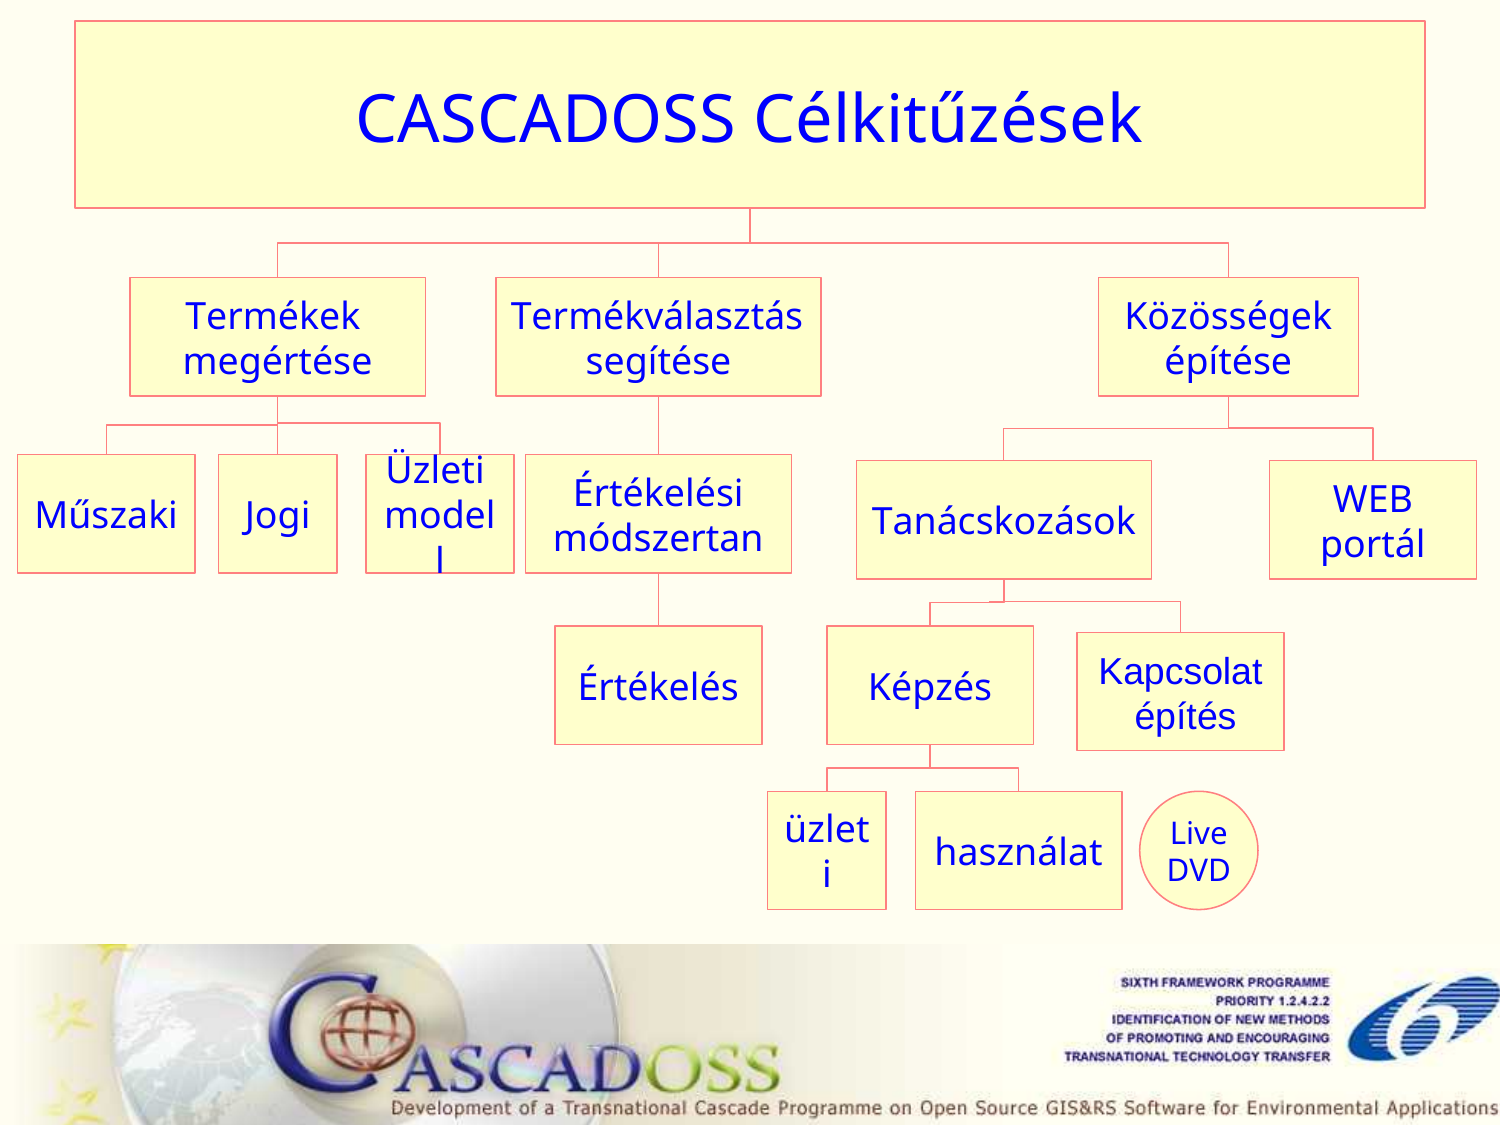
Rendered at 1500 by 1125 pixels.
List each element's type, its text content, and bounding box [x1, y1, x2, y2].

picture [0, 944, 1500, 1125]
text_box Tanácskozások [856, 460, 1152, 579]
text_box Jogi [218, 454, 337, 573]
text_box Termékválasztás segítése [496, 277, 821, 396]
text_box Kapcsolat építés [1077, 632, 1284, 751]
text_box Képzés [826, 626, 1034, 745]
text_box Live DVD [1139, 791, 1258, 910]
text_box Üzleti modell [366, 454, 514, 573]
text_box használat [915, 791, 1122, 910]
text_box Értékelési módszertan [525, 454, 792, 573]
text_box Műszaki [17, 454, 195, 573]
text_box WEB portál [1269, 460, 1477, 579]
text_box Közösségek építése [1098, 277, 1359, 396]
text_box üzleti [767, 791, 886, 910]
text_box Termékek megértése [129, 277, 426, 396]
title CASCADOSS Célkitűzések [75, 21, 1425, 209]
text_box Értékelés [555, 626, 762, 745]
